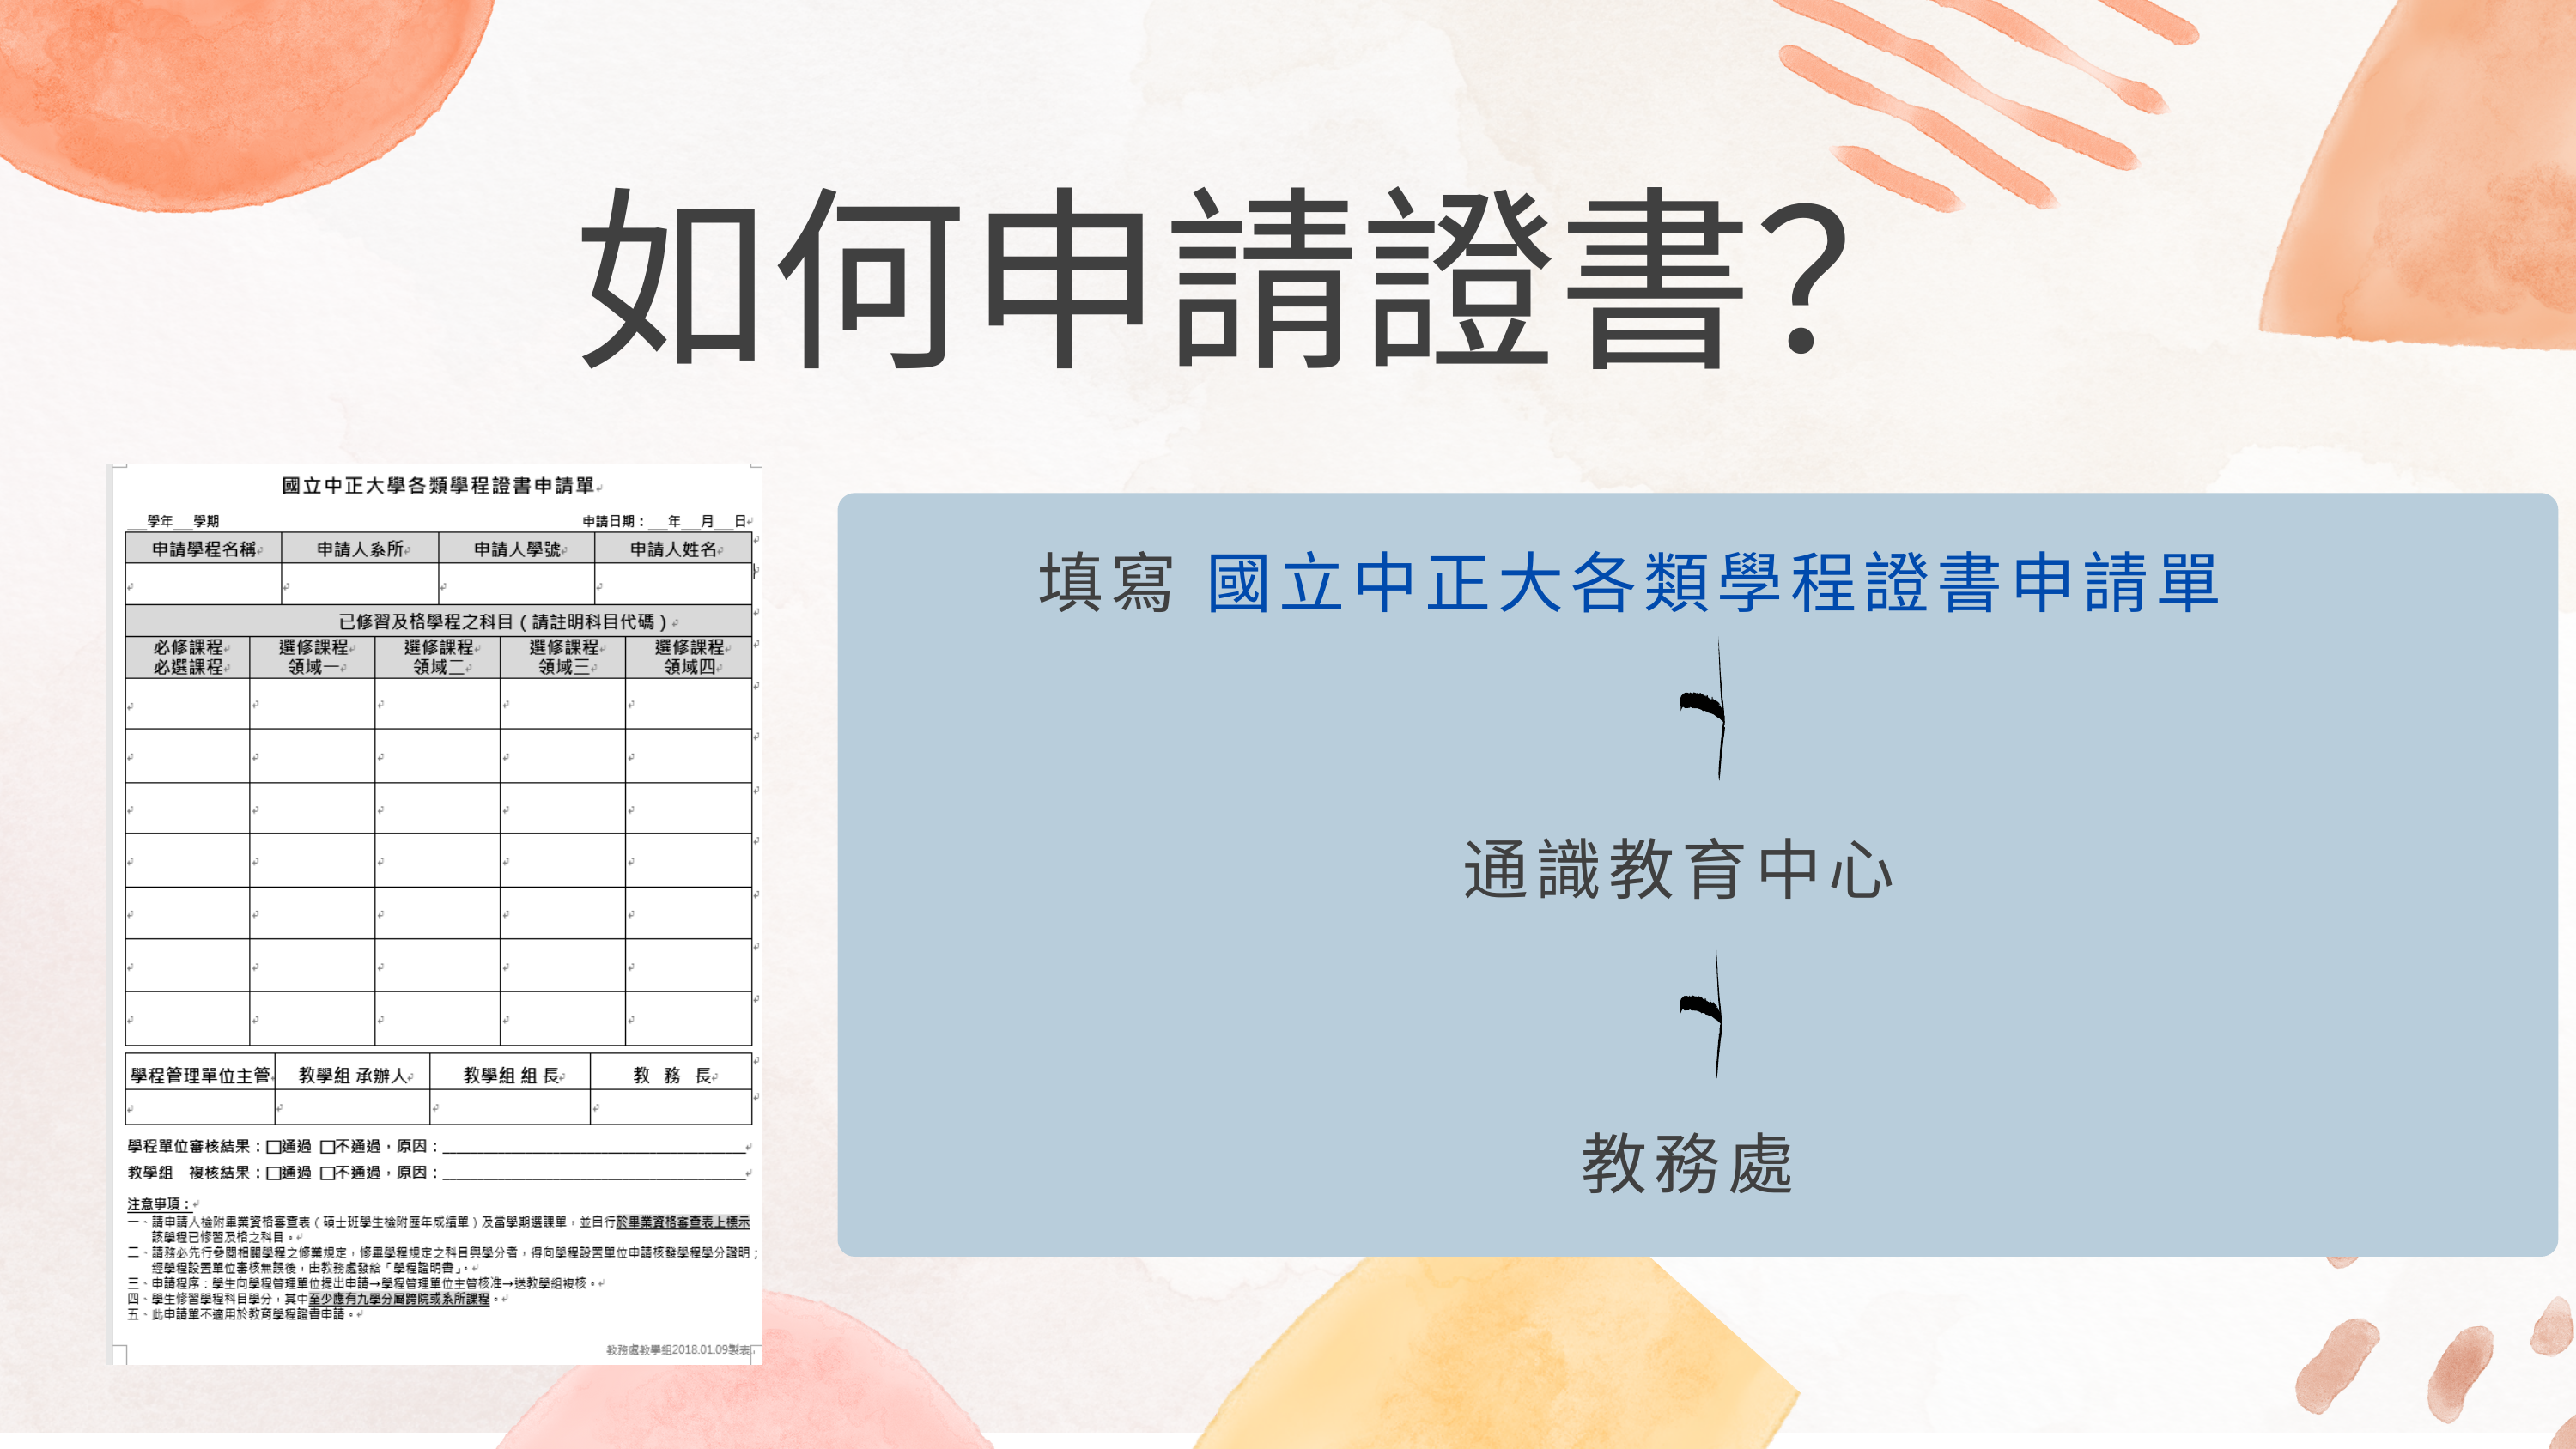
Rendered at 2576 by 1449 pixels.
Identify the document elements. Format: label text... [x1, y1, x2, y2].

text_box 如何申請證書？ [0, 134, 2576, 418]
text_box [0, 418, 2576, 1449]
text_box 填寫 國立中正大各類學程證書申請單 [1037, 522, 2576, 724]
text_box [0, 0, 2576, 134]
text_box 教務處 [1581, 1102, 2101, 1208]
text_box 通識教育中心 [1462, 809, 1983, 1011]
